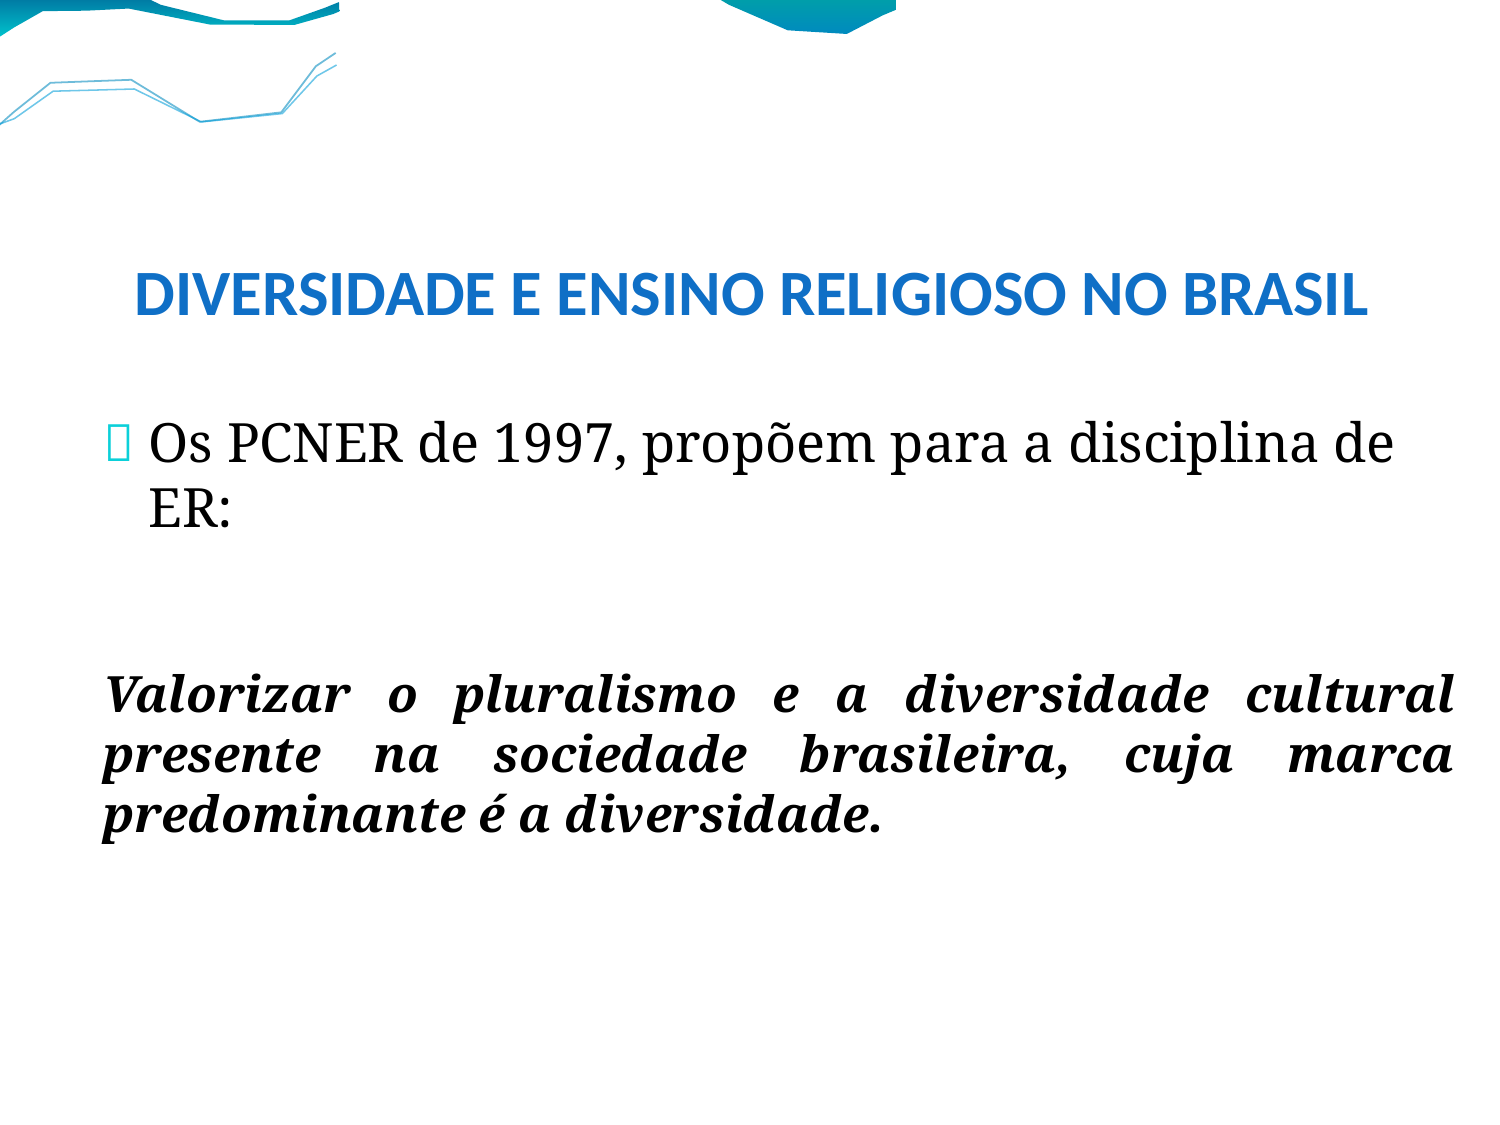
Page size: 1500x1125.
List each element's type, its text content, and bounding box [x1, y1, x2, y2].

title DIVERSIDADE E ENSINO RELIGIOSO NO BRASIL [76, 243, 1427, 384]
list Os PCNER de 1997, propõem para a disciplina de ER: Valorizar o pluralismo e a diversidade cultural presente na sociedade brasileira, cuja marca predominante é a diversidade. [88, 401, 1471, 1122]
